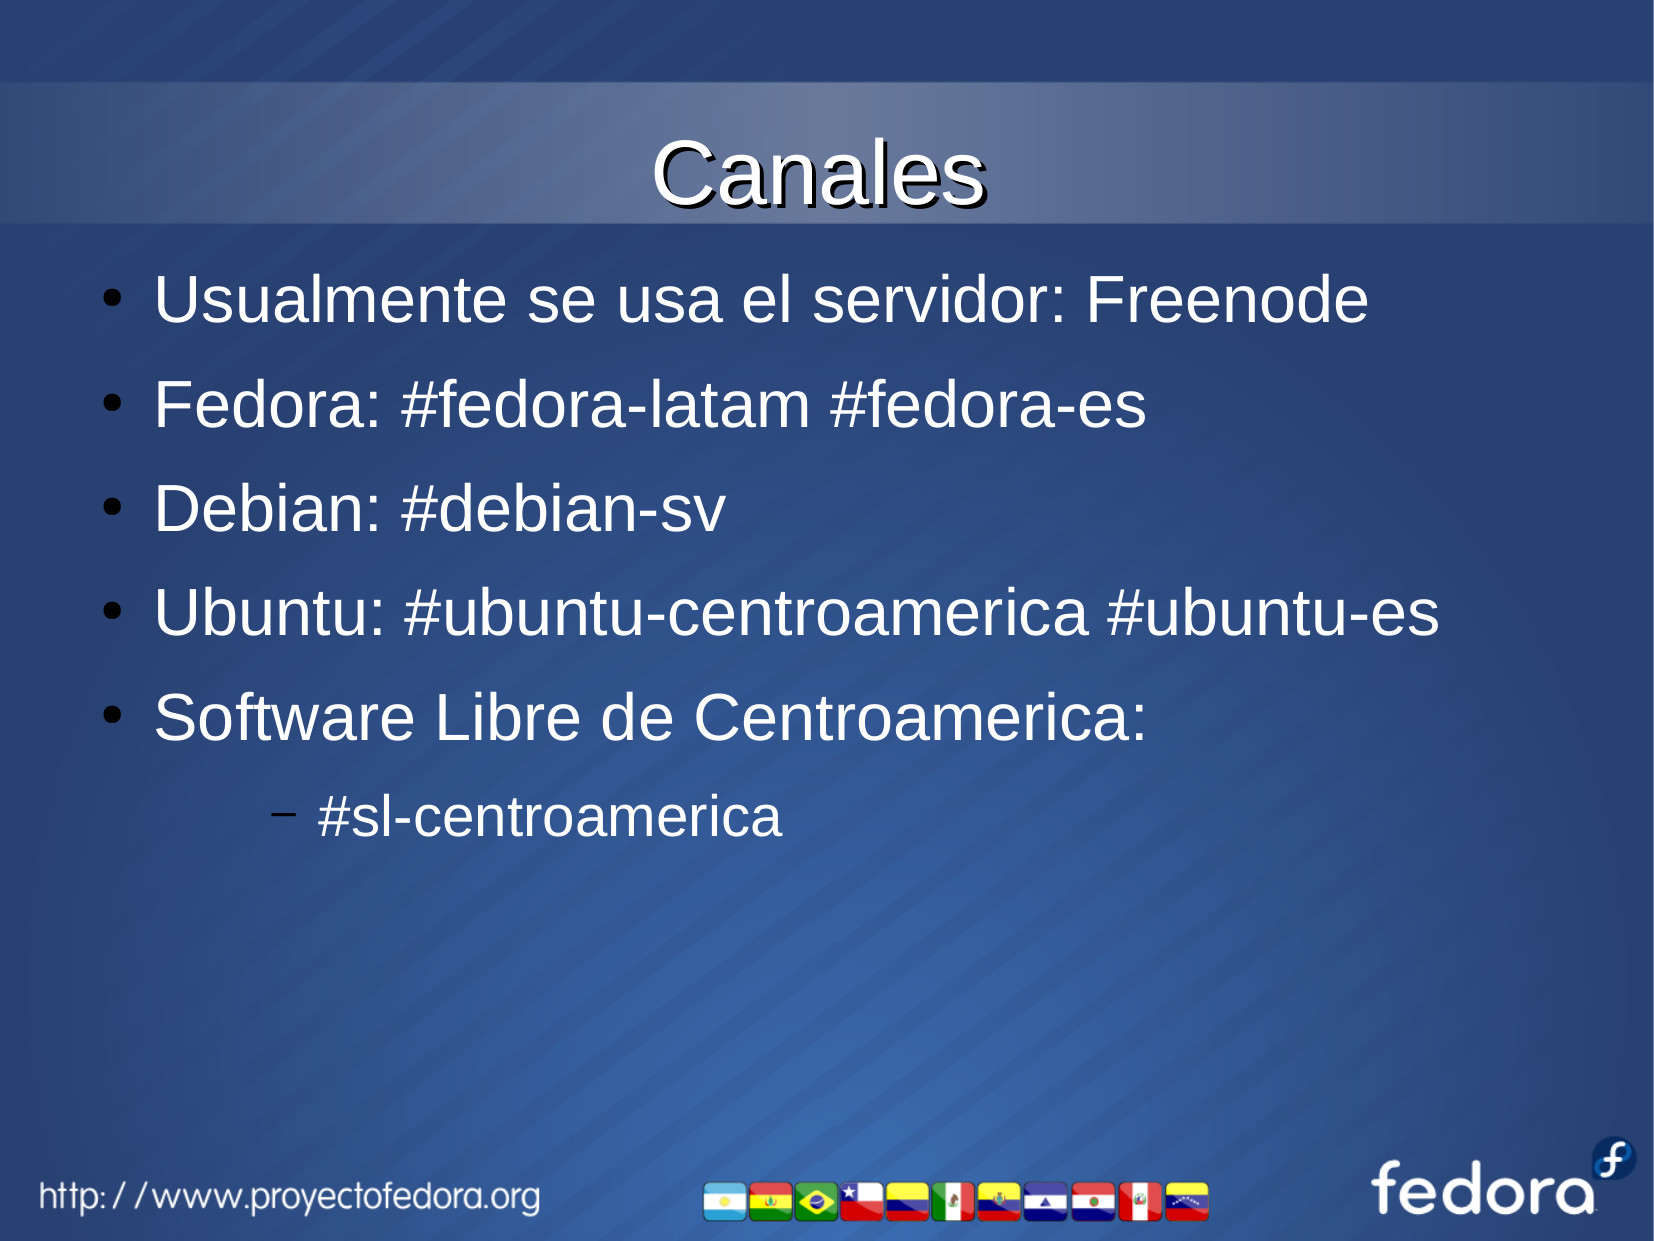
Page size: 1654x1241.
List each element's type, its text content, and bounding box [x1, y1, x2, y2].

picture [0, 0, 1654, 1241]
list Usualmente se usa el servidor: Freenode Fedora: #fedora-latam #fedora-es Debian: #debian-sv Ubuntu: #ubuntu-centroamerica #ubuntu-es Software Libre de Centroamerica: #sl-centroamerica [82, 262, 1571, 1155]
title Canales [75, 66, 1564, 279]
